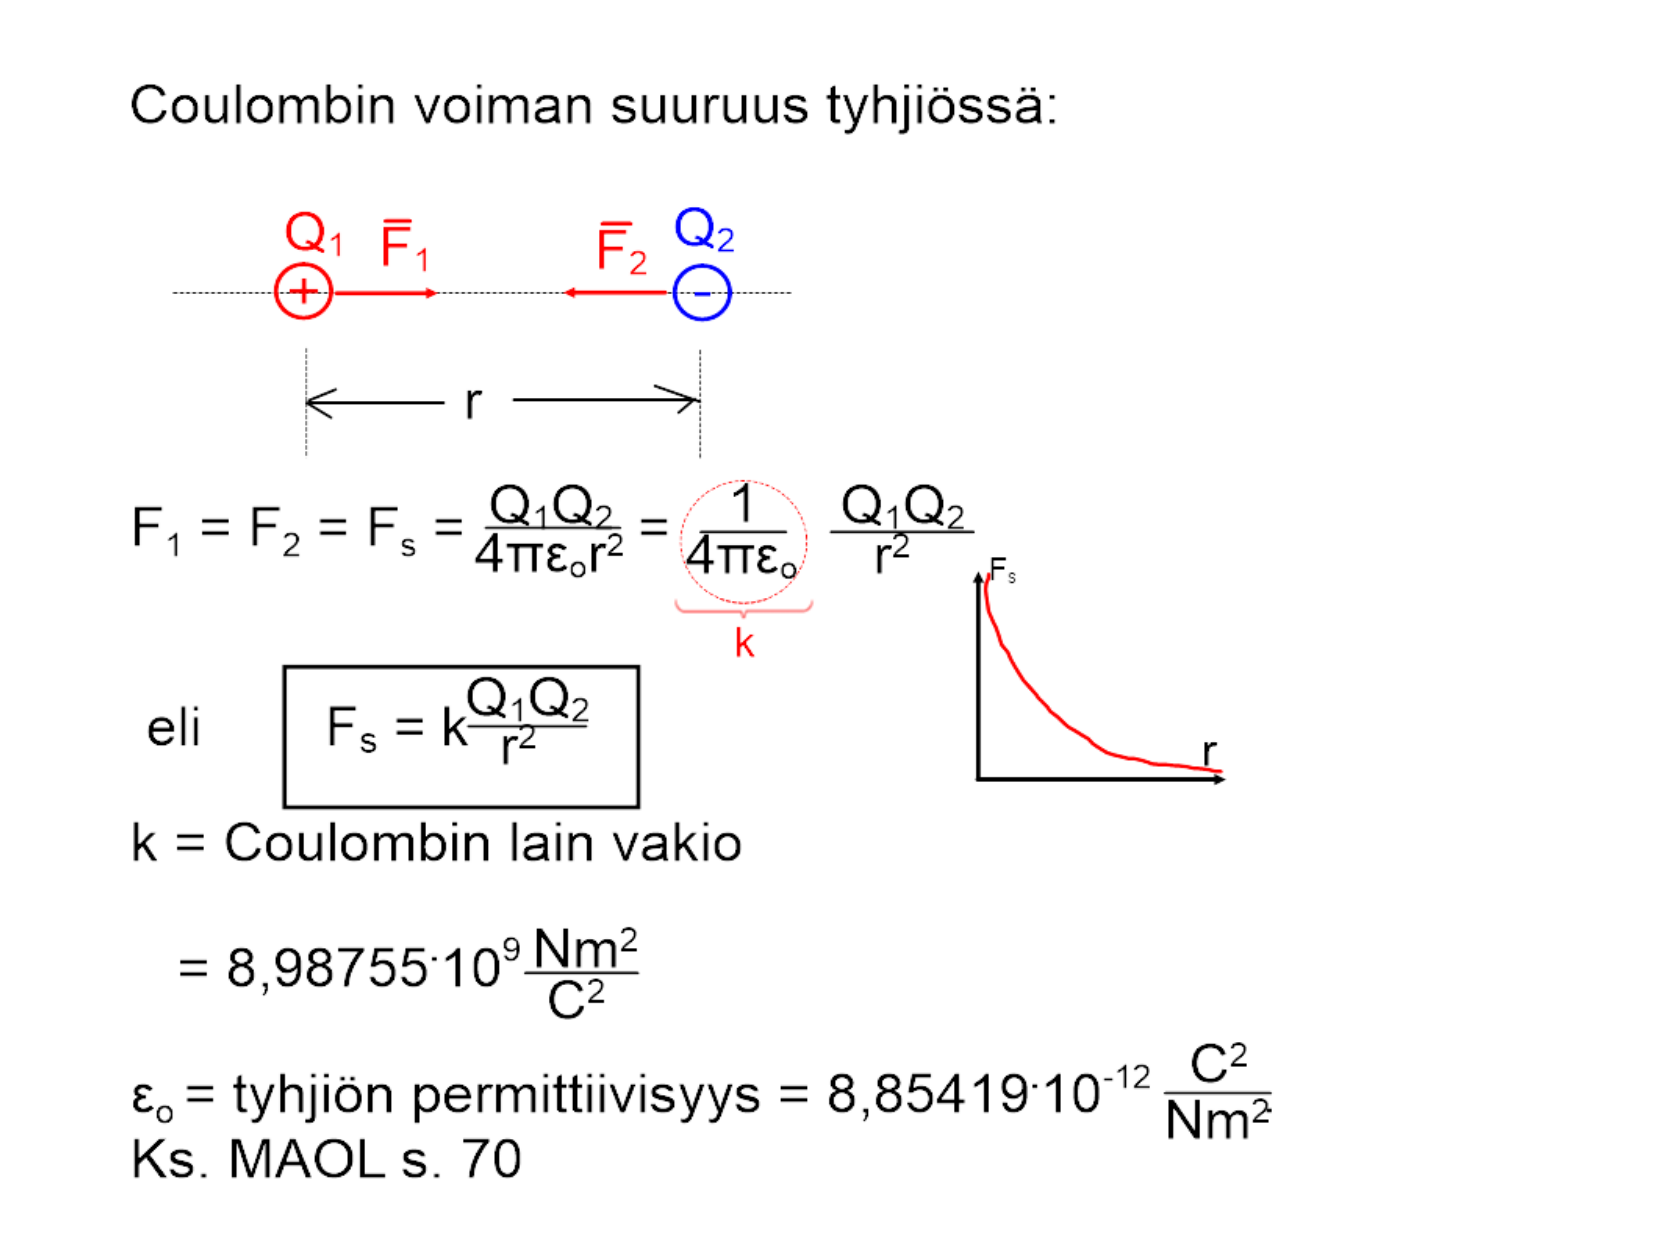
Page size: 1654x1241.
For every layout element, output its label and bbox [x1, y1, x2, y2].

picture [82, 44, 1383, 1205]
